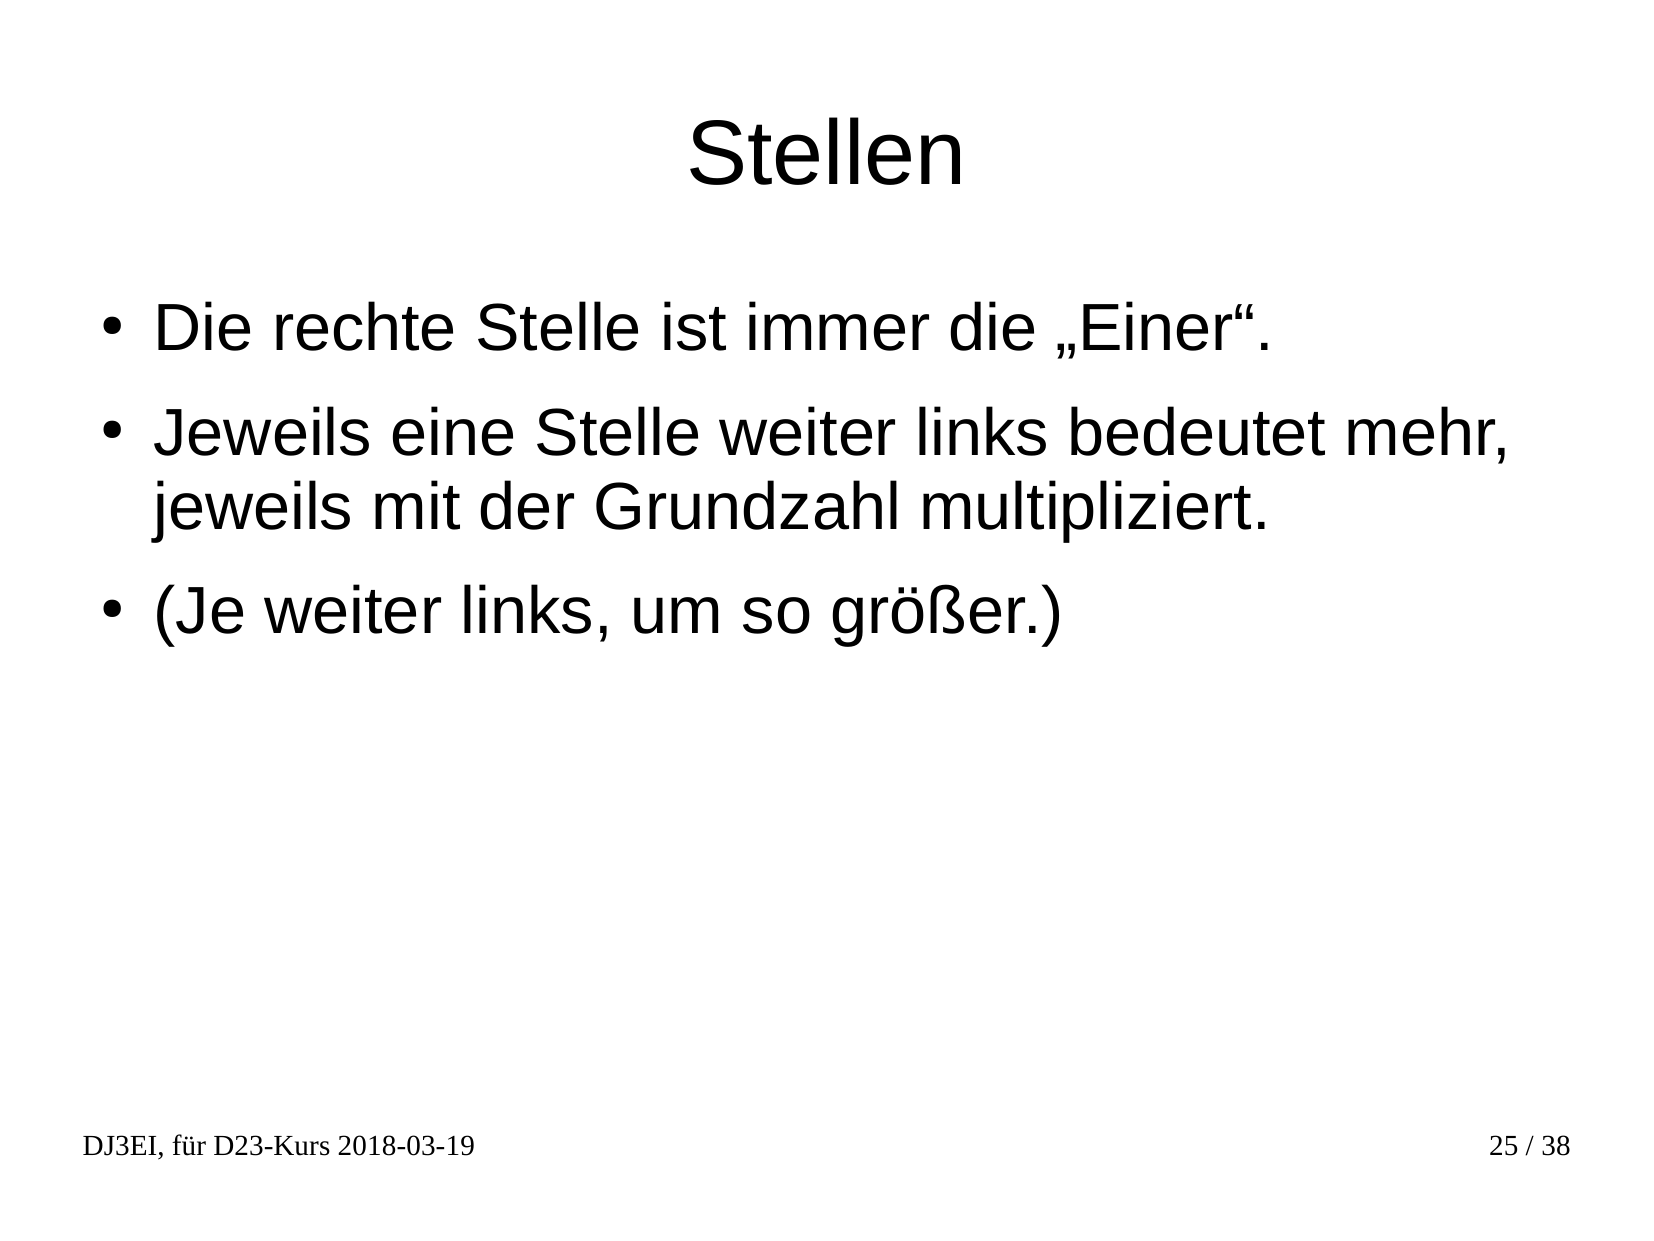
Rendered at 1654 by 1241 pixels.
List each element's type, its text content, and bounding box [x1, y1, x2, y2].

title Stellen [82, 49, 1571, 257]
list Die rechte Stelle ist immer die „Einer“. Jeweils eine Stelle weiter links bedeutet mehr, jeweils mit der Grundzahl multipliziert. (Je weiter links, um so größer.) [82, 290, 1571, 1010]
